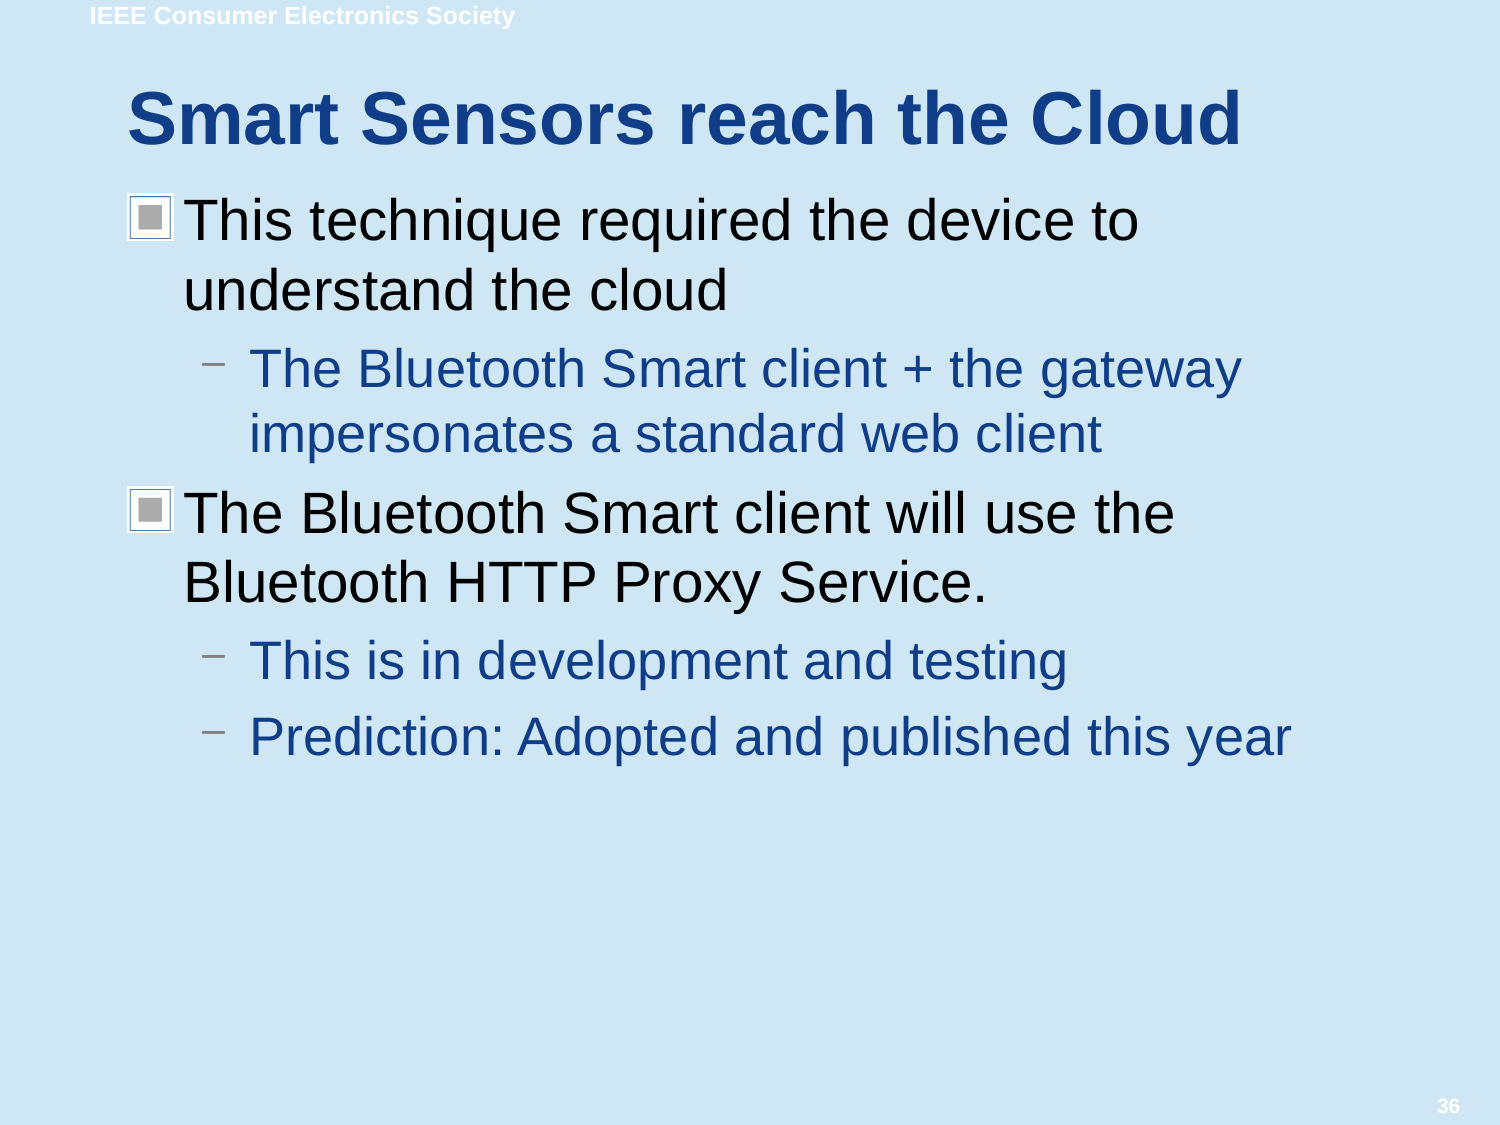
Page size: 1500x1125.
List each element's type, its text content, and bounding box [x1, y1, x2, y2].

title Smart Sensors reach the Cloud [112, 62, 1388, 174]
list This technique required the device to understand the cloud The Bluetooth Smart client + the gateway impersonates a standard web client The Bluetooth Smart client will use the Bluetooth HTTP Proxy Service. This is in development and testing Prediction: Adopted and published this year [112, 174, 1388, 1000]
